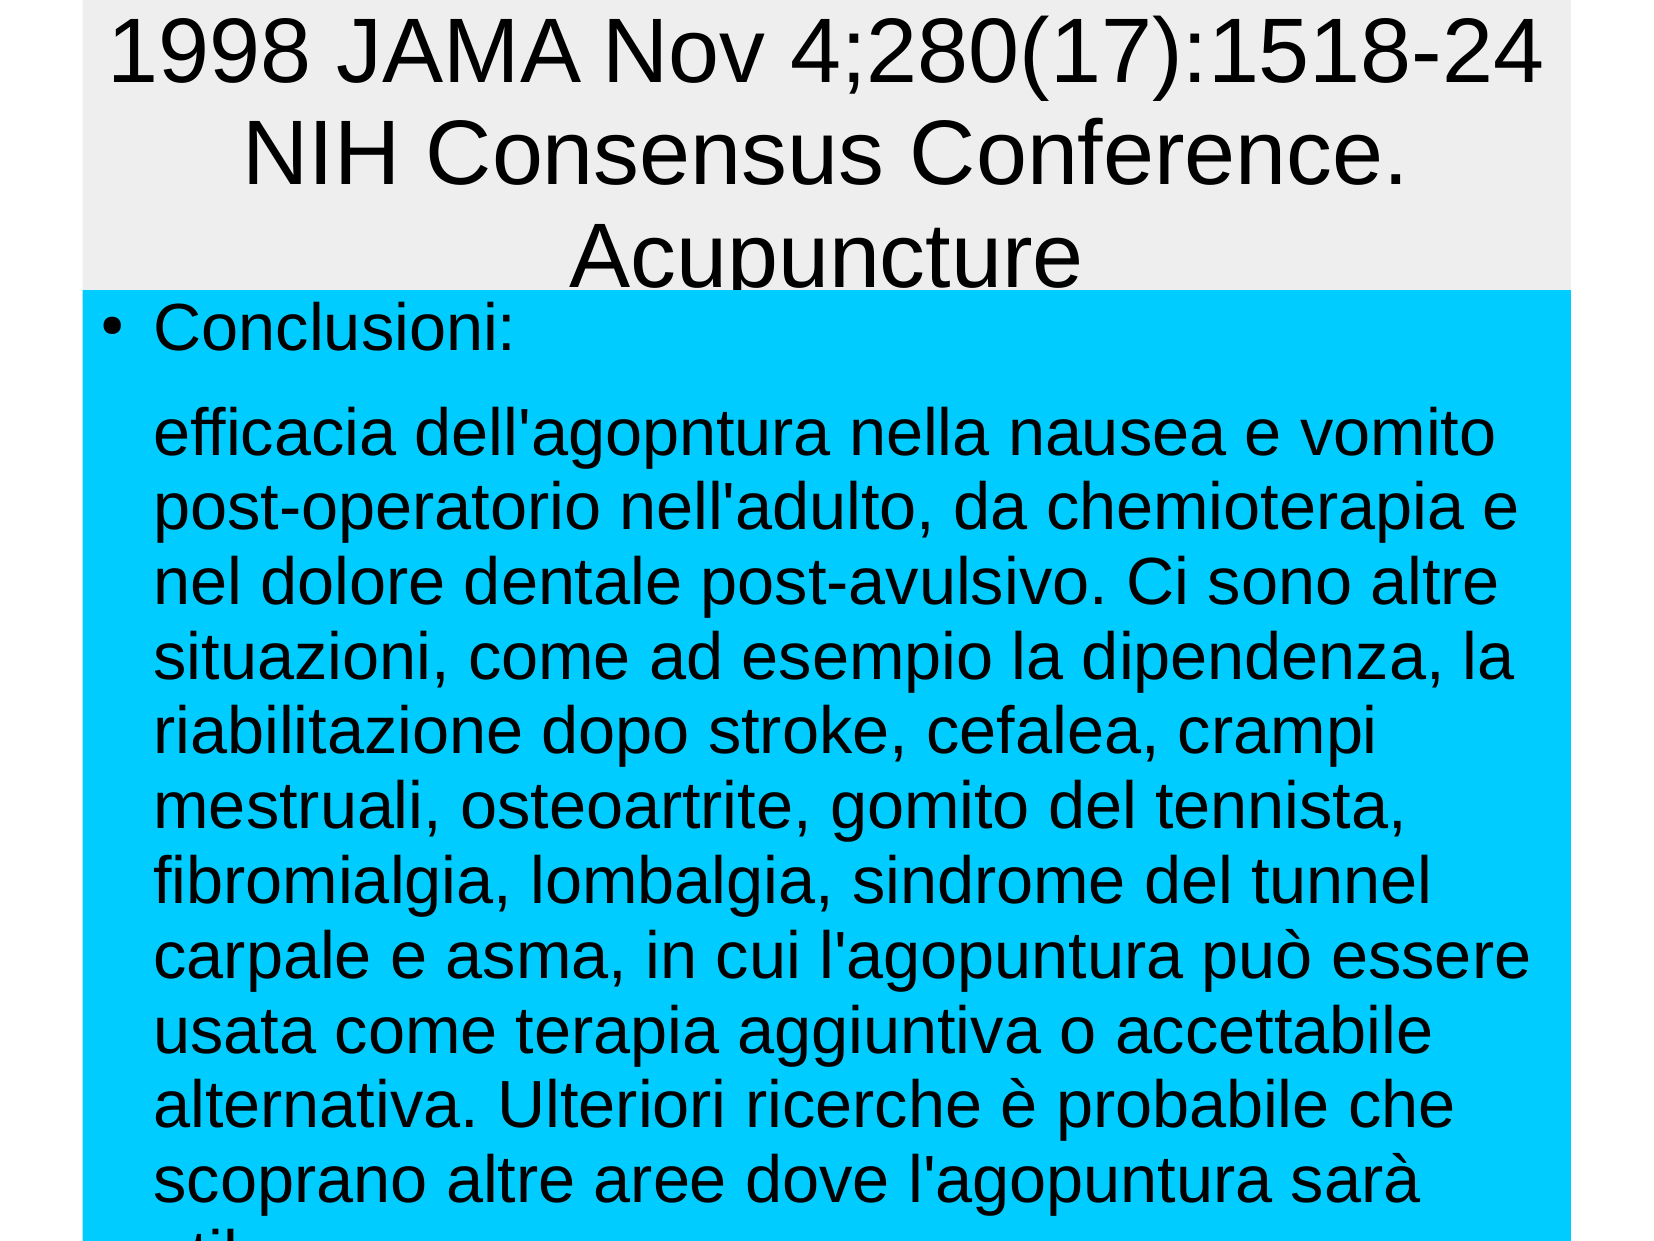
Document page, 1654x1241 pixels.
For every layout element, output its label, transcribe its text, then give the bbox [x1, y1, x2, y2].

list Conclusioni: efficacia dell'agopntura nella nausea e vomito post-operatorio nell'adulto, da chemioterapia e nel dolore dentale post-avulsivo. Ci sono altre situazioni, come ad esempio la dipendenza, la riabilitazione dopo stroke, cefalea, crampi mestruali, osteoartrite, gomito del tennista, fibromialgia, lombalgia, sindrome del tunnel carpale e asma, in cui l'agopuntura può essere usata come terapia aggiuntiva o accettabile alternativa. Ulteriori ricerche è probabile che scoprano altre aree dove l'agopuntura sarà utile. [82, 290, 1571, 1241]
title 1998 JAMA Nov 4;280(17):1518-24 NIH Consensus Conference. Acupuncture [82, 0, 1571, 290]
